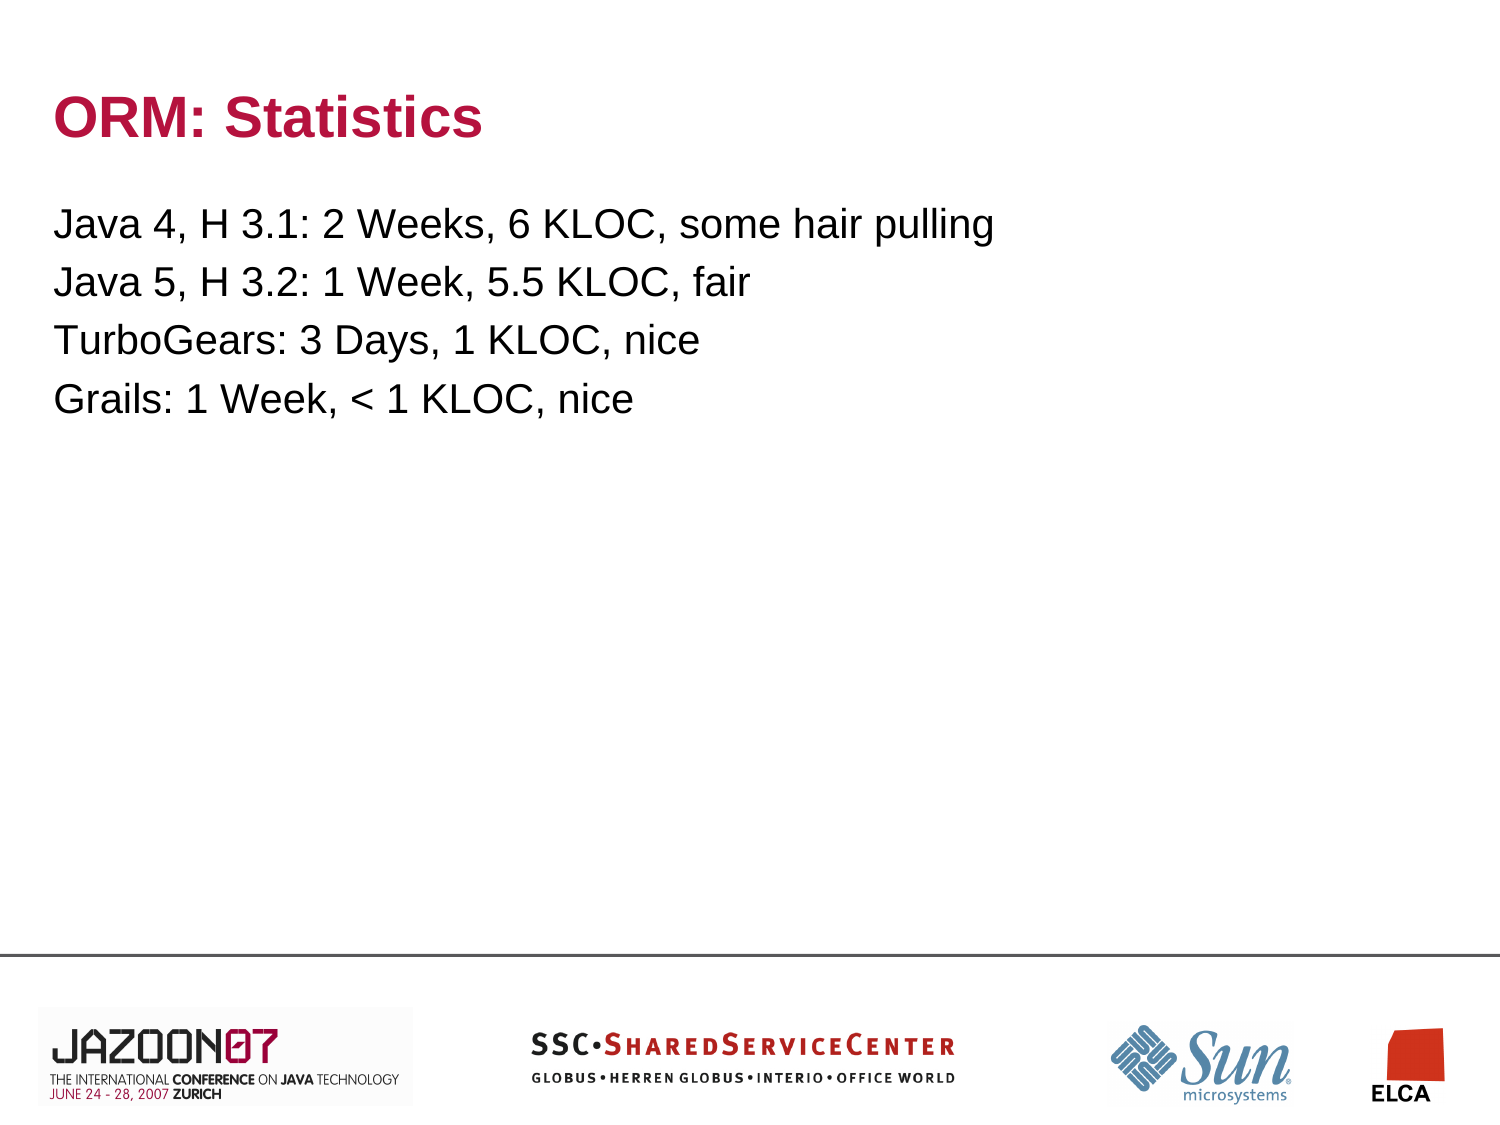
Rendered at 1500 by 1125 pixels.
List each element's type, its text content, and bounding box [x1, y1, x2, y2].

title ORM: Statistics [53, 59, 1447, 185]
picture [531, 1032, 955, 1083]
picture [38, 1007, 413, 1106]
picture [1370, 1025, 1446, 1105]
picture [1107, 1021, 1294, 1107]
list Java 4, H 3.1: 2 Weeks, 6 KLOC, some hair pulling Java 5, H 3.2: 1 Week, 5.5 KLOC, fair TurboGears: 3 Days, 1 KLOC, nice Grails: 1 Week, < 1 KLOC, nice [53, 200, 1447, 947]
